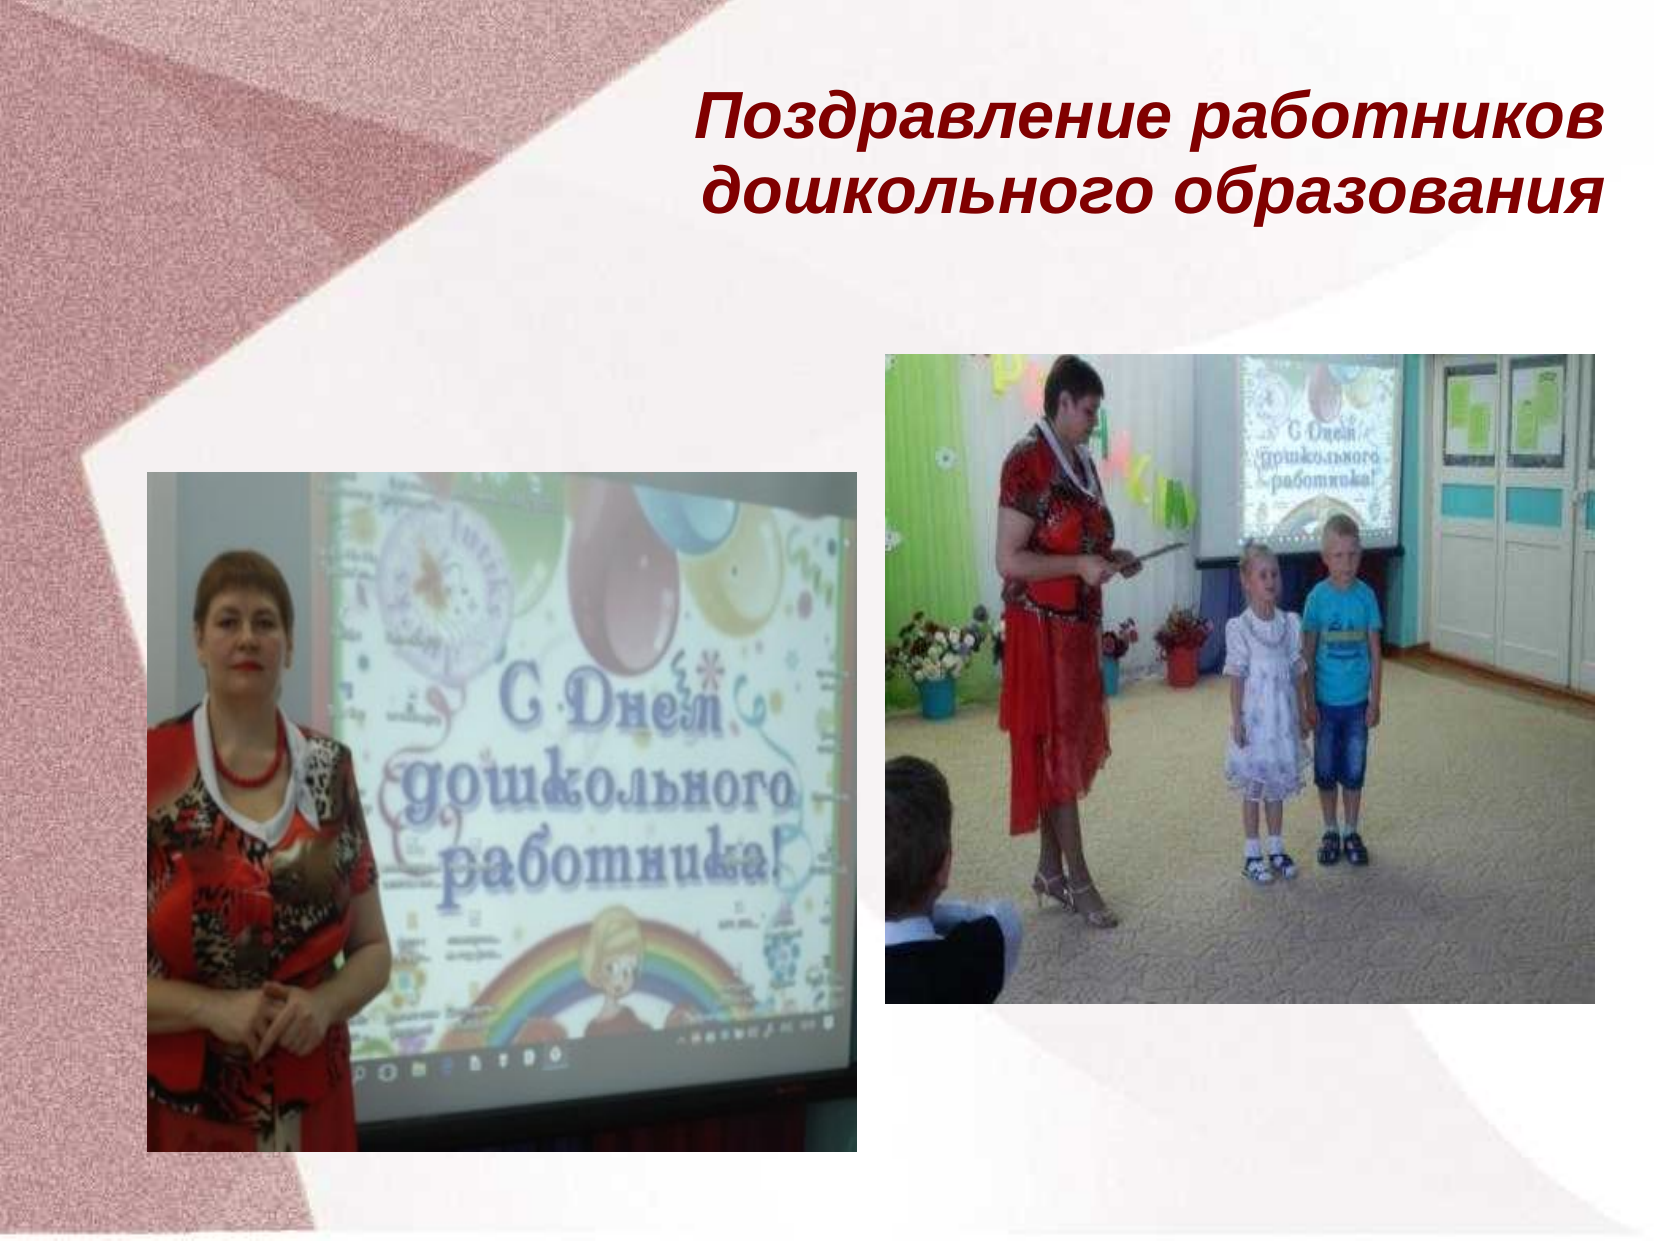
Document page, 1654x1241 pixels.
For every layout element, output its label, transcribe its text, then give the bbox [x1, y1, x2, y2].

title Поздравление работников дошкольного образования [596, 49, 1607, 257]
picture [0, 0, 1654, 1241]
